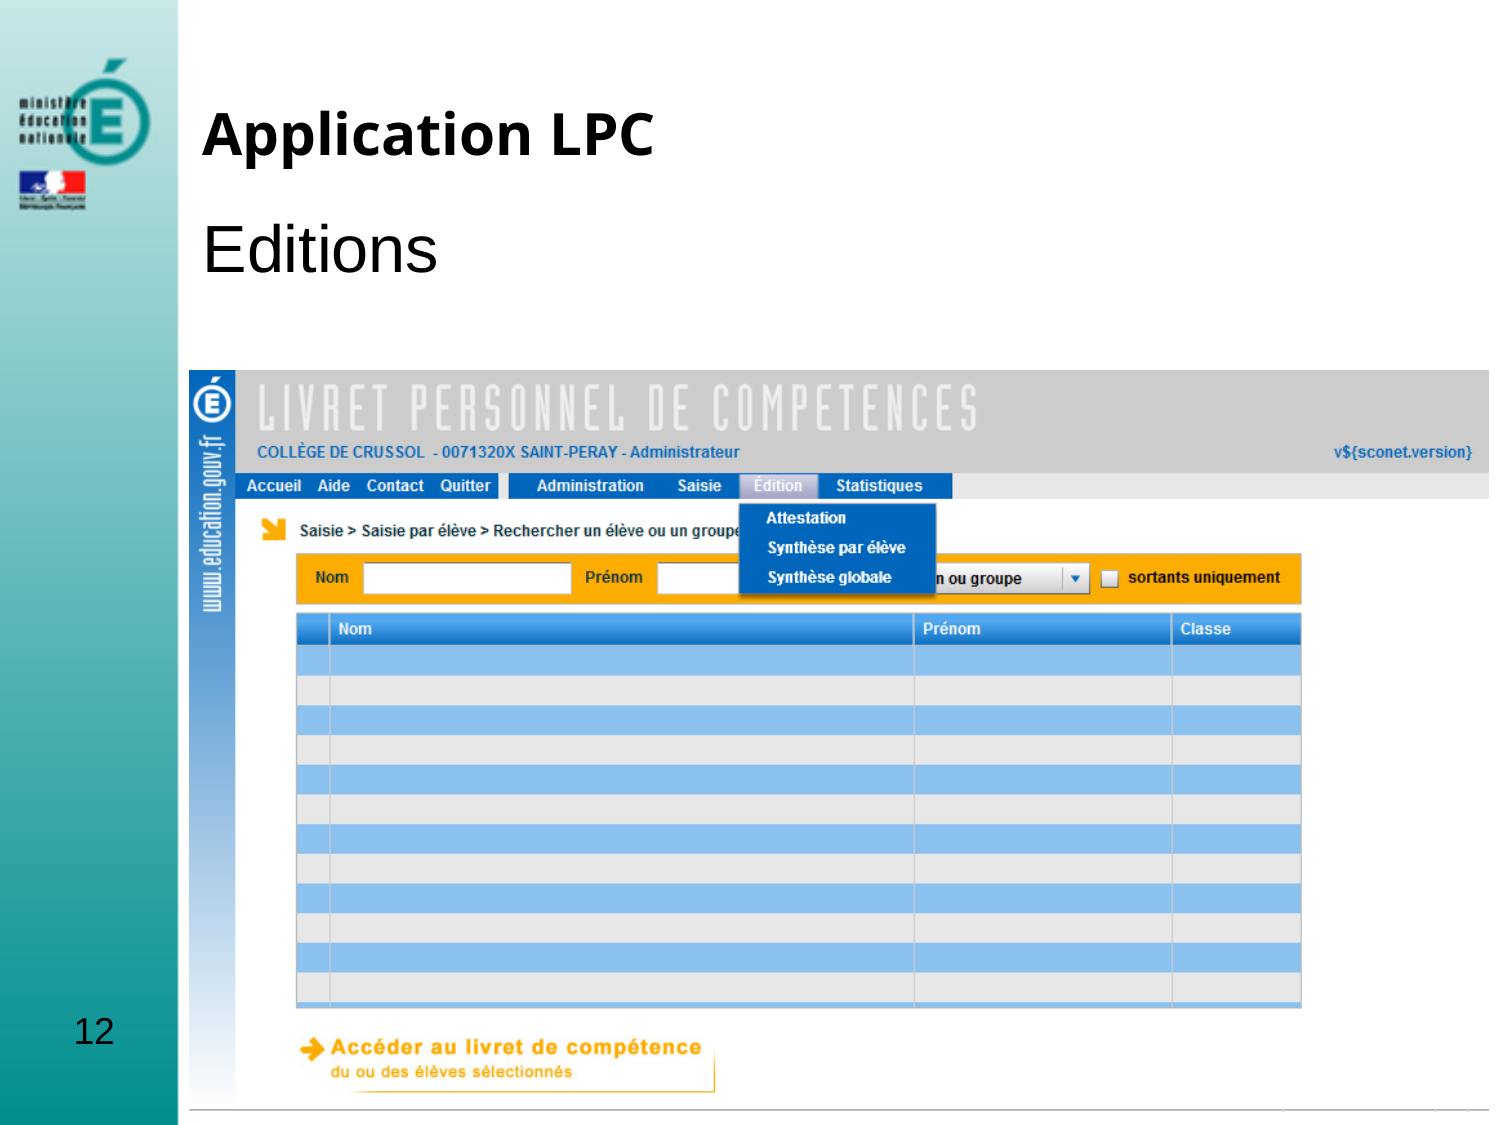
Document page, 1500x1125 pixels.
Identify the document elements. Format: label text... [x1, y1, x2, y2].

picture [189, 370, 1489, 1113]
text_box Application LPC [187, 89, 1430, 176]
text_box <numéro> [41, 999, 148, 1060]
text_box Editions [187, 198, 1454, 305]
picture [0, 0, 179, 1125]
